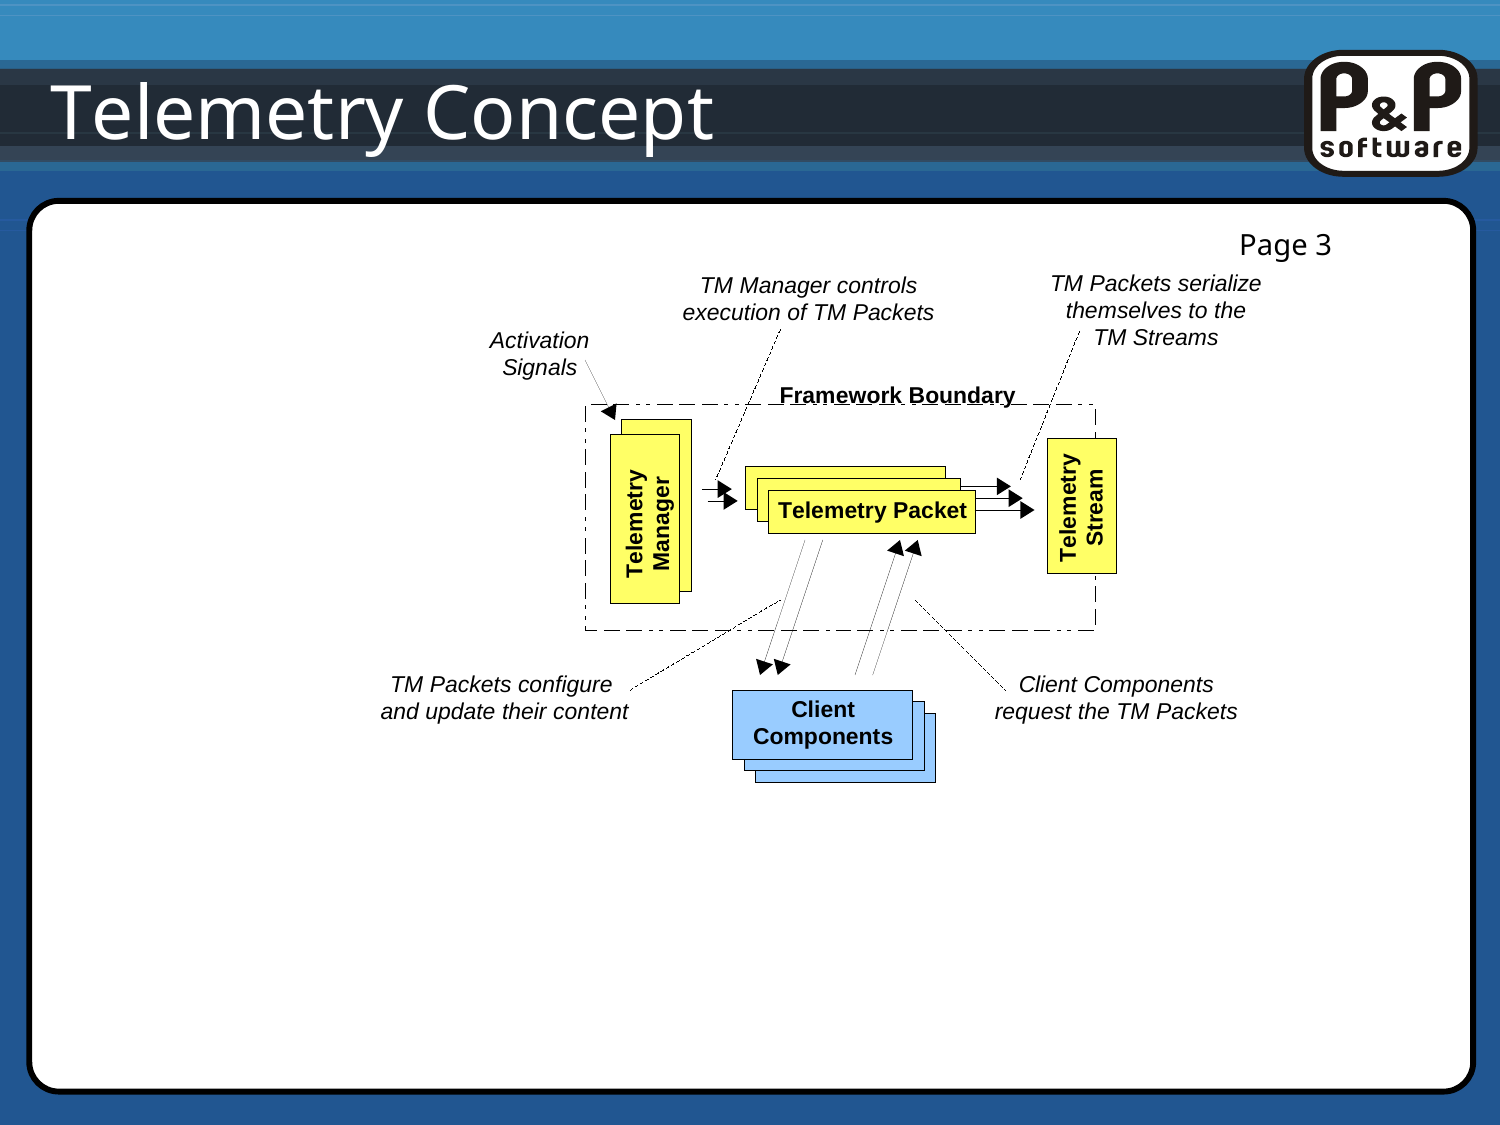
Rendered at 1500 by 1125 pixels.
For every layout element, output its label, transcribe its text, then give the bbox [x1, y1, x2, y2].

text_box TM Packets configure and update their content [380, 670, 629, 736]
text_box Telemetry Packet [778, 496, 967, 541]
text_box TM Packets serialize themselves to the TM Streams [1050, 270, 1276, 363]
picture [0, 0, 1500, 239]
text_box [1047, 438, 1117, 574]
text_box [732, 690, 936, 783]
text_box [610, 419, 692, 604]
text_box [745, 466, 976, 534]
text_box Framework Boundary [779, 381, 1016, 417]
text_box Activation Signals [489, 326, 600, 391]
text_box Client Components request the TM Packets [994, 670, 1238, 736]
title Telemetry Concept [50, 16, 1091, 204]
text_box Telemetry Manager [620, 435, 688, 579]
text_box Client Components [753, 695, 894, 759]
text_box TM Manager controls execution of TM Packets [682, 271, 935, 336]
text_box Telemetry Stream [1053, 454, 1117, 563]
